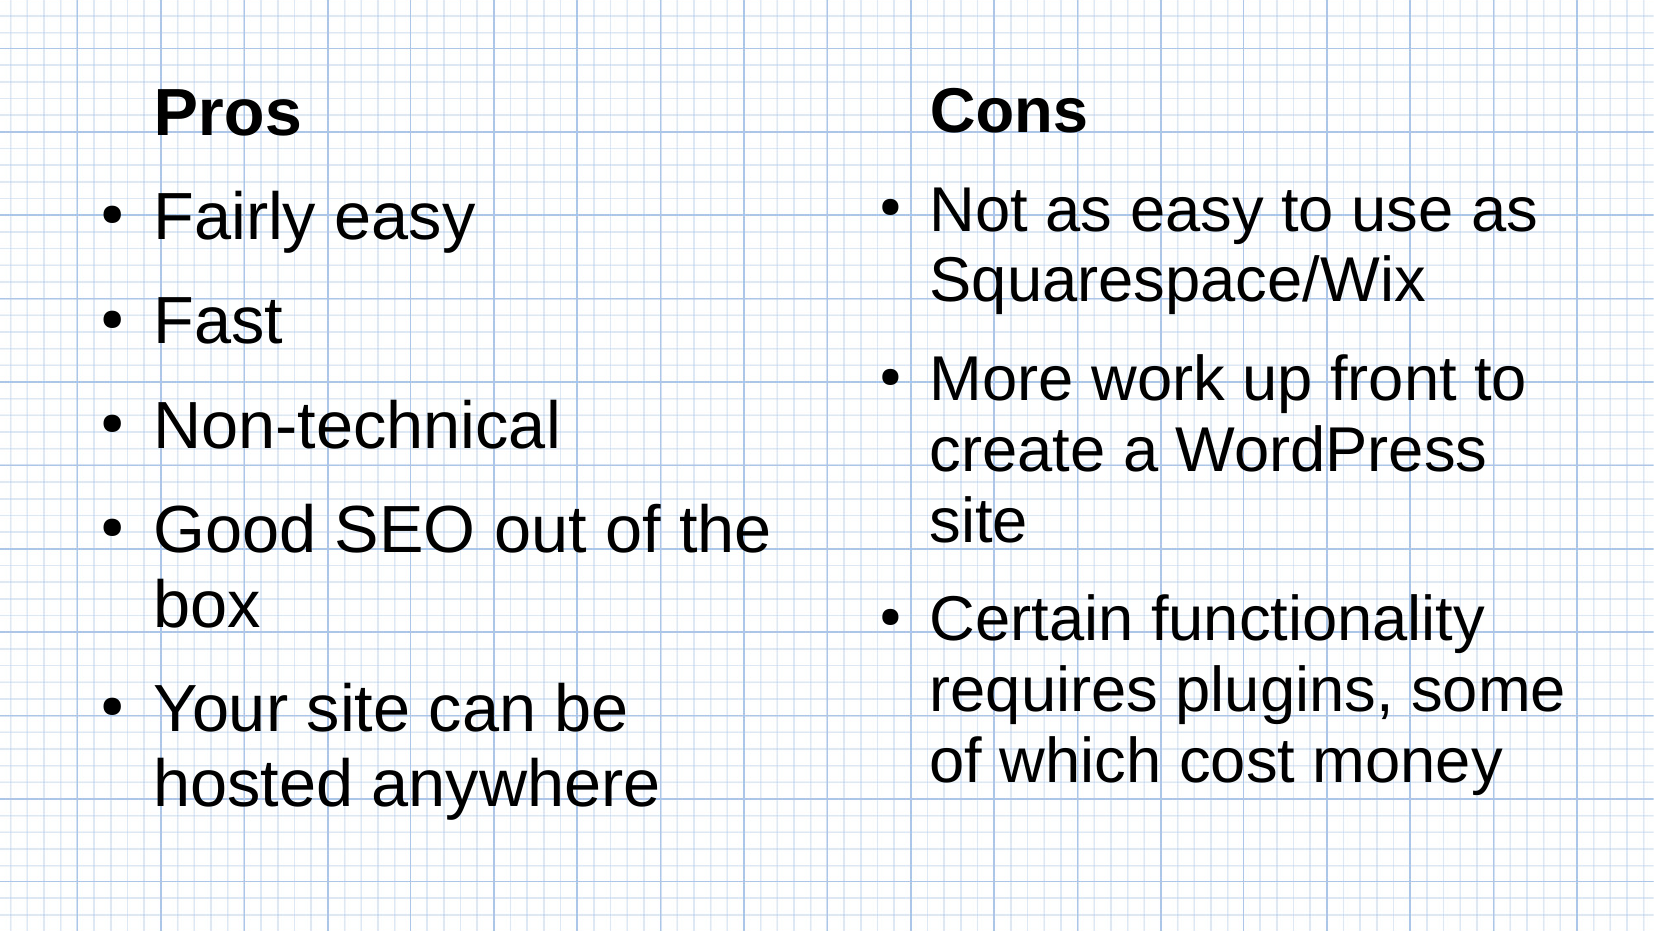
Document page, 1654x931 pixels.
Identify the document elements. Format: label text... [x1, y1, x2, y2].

list Cons Not as easy to use as Squarespace/Wix More work up front to create a WordPress site Certain functionality requires plugins, some of which cost money [862, 75, 1568, 863]
list Pros Fairly easy Fast Non-technical Good SEO out of the box Your site can be hosted anywhere [82, 75, 788, 863]
picture [0, 0, 1654, 931]
